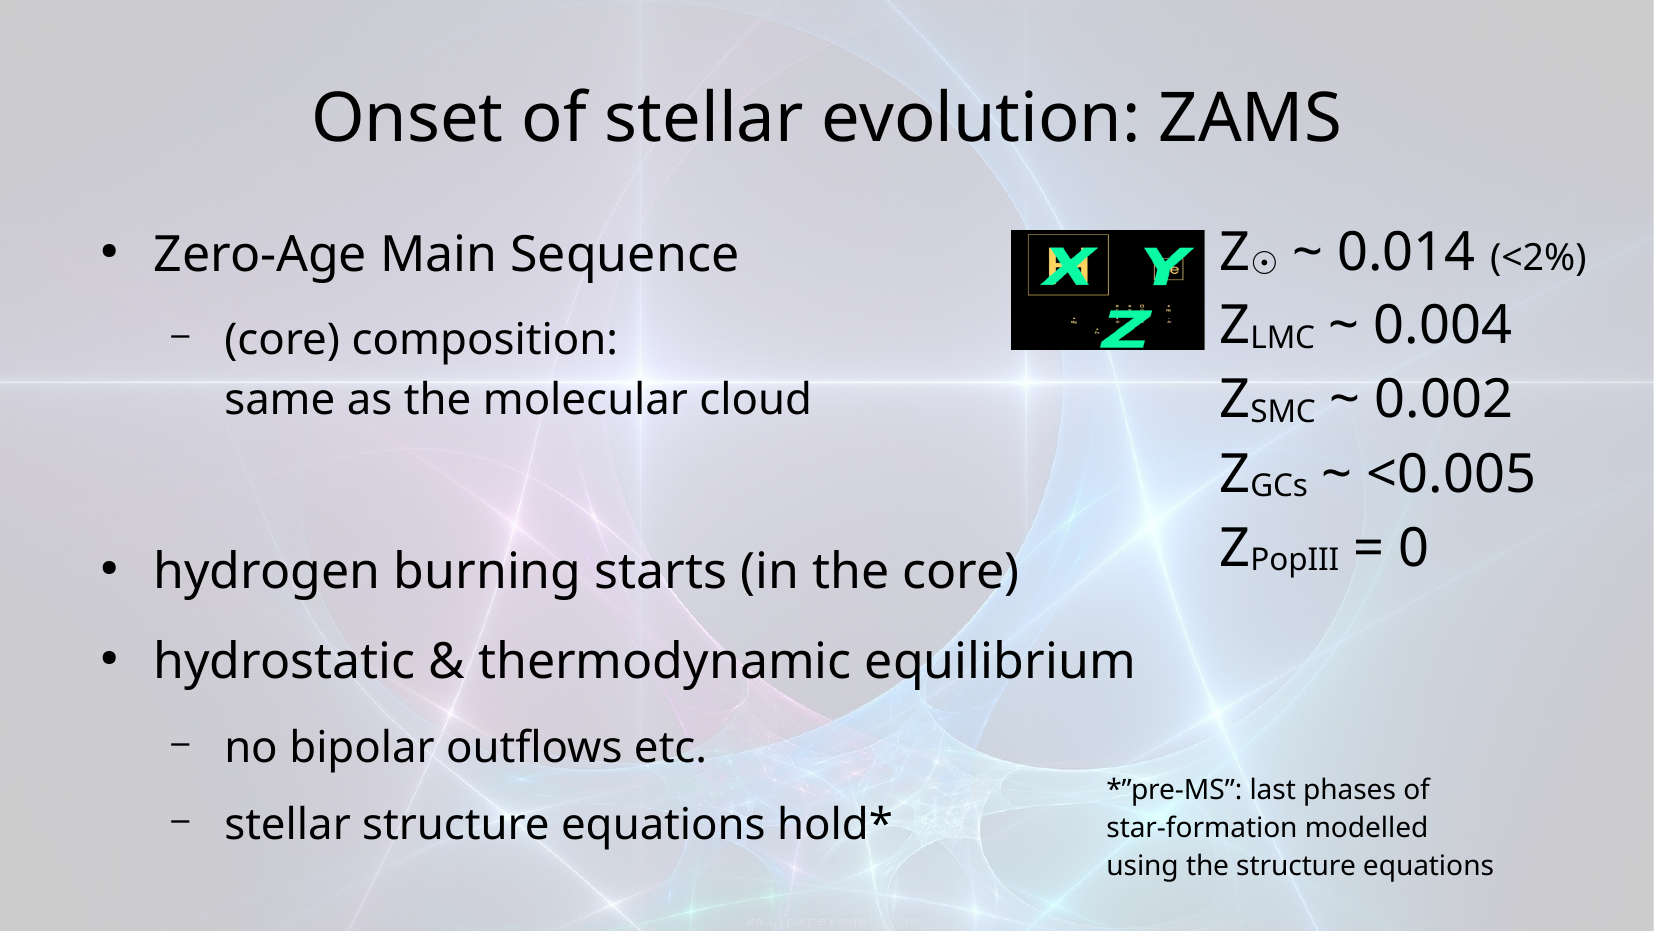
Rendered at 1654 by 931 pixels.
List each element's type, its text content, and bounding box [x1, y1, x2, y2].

title Onset of stellar evolution: ZAMS [82, 37, 1571, 193]
picture [1011, 230, 1204, 350]
picture [0, 0, 1654, 931]
list Zero-Age Main Sequence (core) composition: same as the molecular cloud hydrogen burning starts (in the core) hydrostatic & thermodynamic equilibrium no bipolar outflows etc. stellar structure equations hold* [82, 217, 1571, 758]
text_box *”pre-MS”: last phases of star-formation modelled using the structure equations [1091, 761, 1654, 875]
text_box Z☉ ~ 0.014 (<2%) ZLMC ~ 0.004 ZSMC ~ 0.002 ZGCs ~ <0.005 ZPopIII = 0 [1204, 204, 1654, 598]
